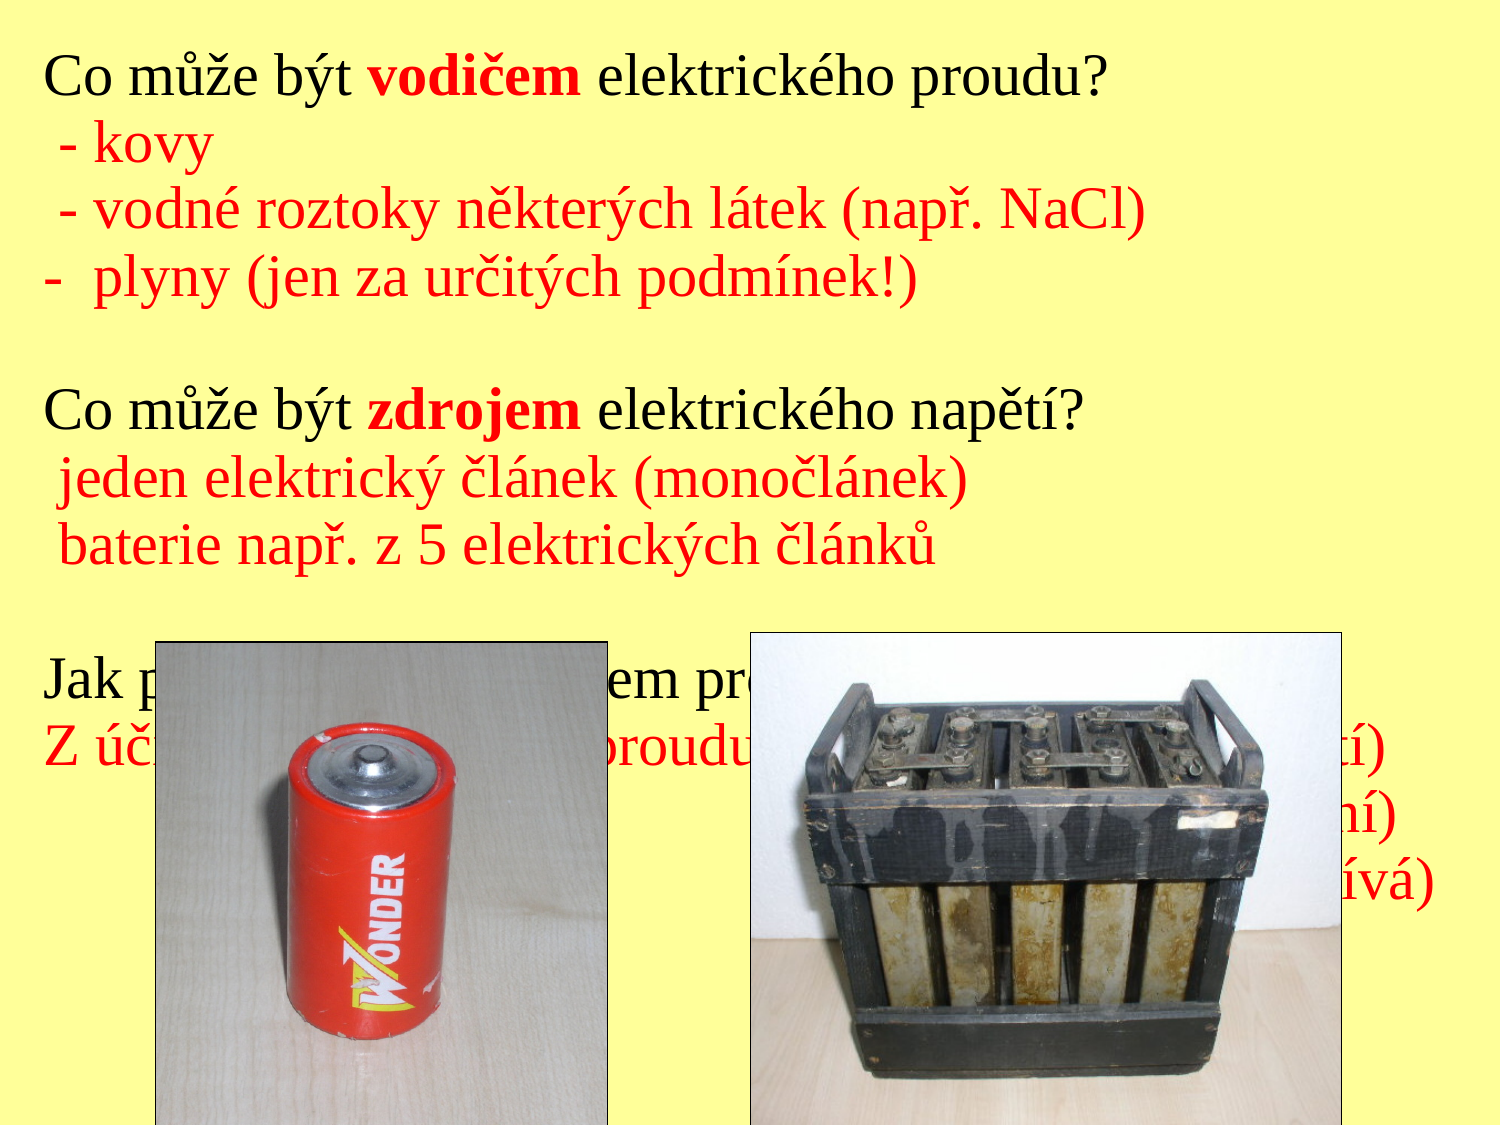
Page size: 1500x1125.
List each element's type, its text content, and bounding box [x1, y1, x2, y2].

picture [156, 642, 607, 1125]
picture [751, 633, 1341, 1125]
text_box Co může být vodičem elektrického proudu? - kovy - vodné roztoky některých látek (např. NaCl) - plyny (jen za určitých podmínek!) Co může být zdrojem elektrického napětí? jeden elektrický článek (monočlánek) baterie např. z 5 elektrických článků Jak poznáme, že obvodem prochází elektrický proud? Z účinků elektrického proudu – světelný (žárovka svítí) – zvukový (zvonek zvoní) – tepelný (vodič se zahřívá) [28, 33, 1452, 921]
